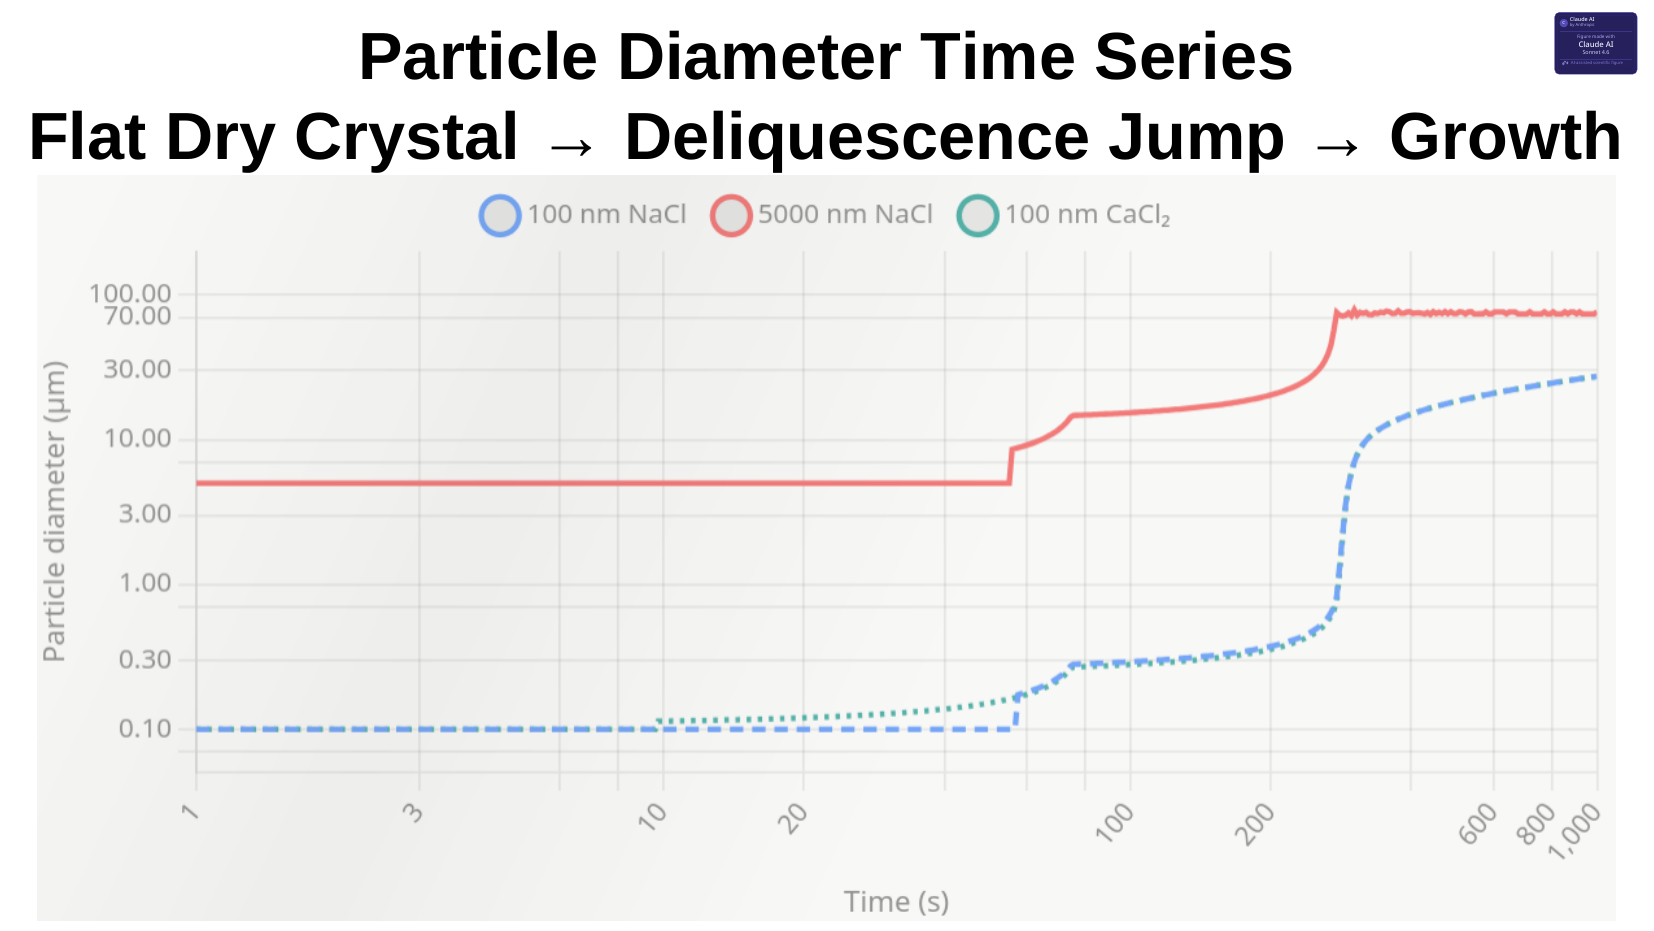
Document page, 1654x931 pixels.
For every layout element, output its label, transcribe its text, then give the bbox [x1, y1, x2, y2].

picture [37, 175, 1616, 921]
title Particle Diameter Time Series Flat Dry Crystal → Deliquescence Jump → Growth [0, 0, 1654, 188]
